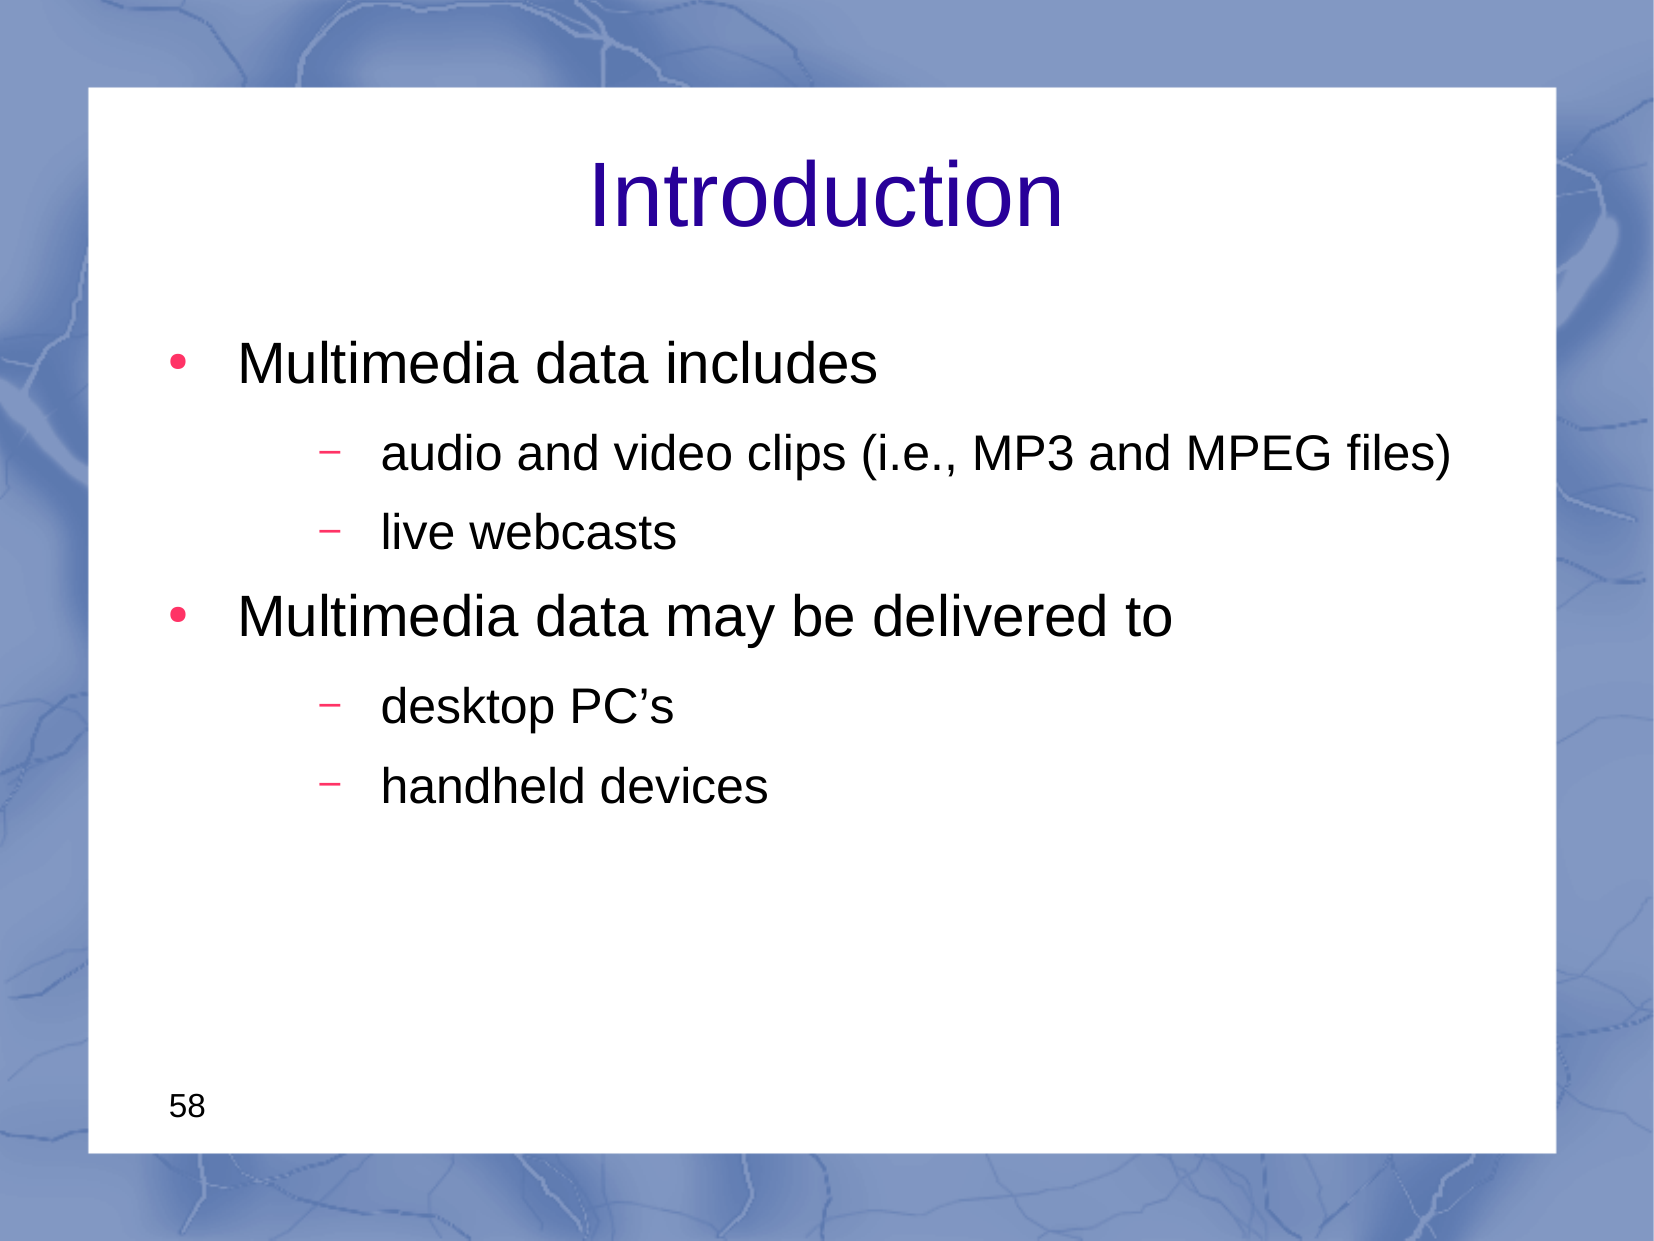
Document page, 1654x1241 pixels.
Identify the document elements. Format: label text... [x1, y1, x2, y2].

list Multimedia data includes audio and video clips (i.e., MP3 and MPEG files) live webcasts Multimedia data may be delivered to desktop PC’s handheld devices [150, 330, 1509, 1051]
title Introduction [118, 90, 1536, 298]
picture [0, 0, 1654, 1241]
